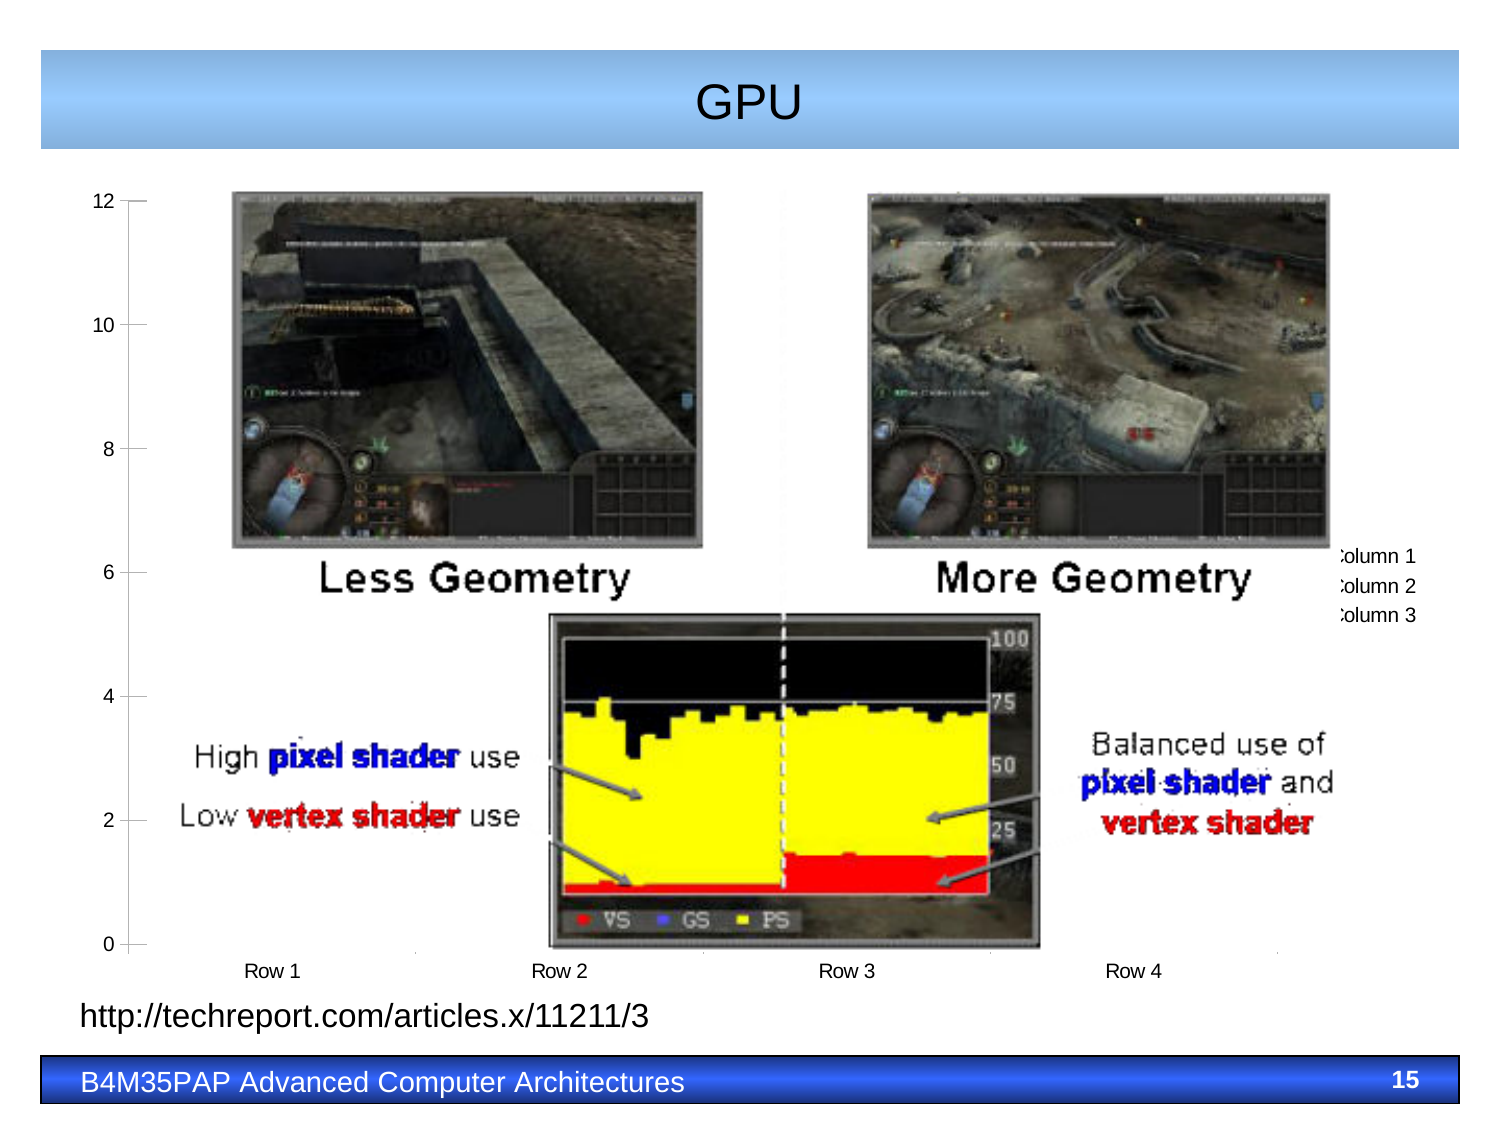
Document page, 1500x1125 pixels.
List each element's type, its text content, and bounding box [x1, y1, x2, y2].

chart [64, 172, 1436, 1000]
picture [147, 188, 1341, 952]
text_box http://techreport.com/articles.x/11211/3 [64, 986, 1150, 1042]
title GPU [41, 50, 1459, 149]
